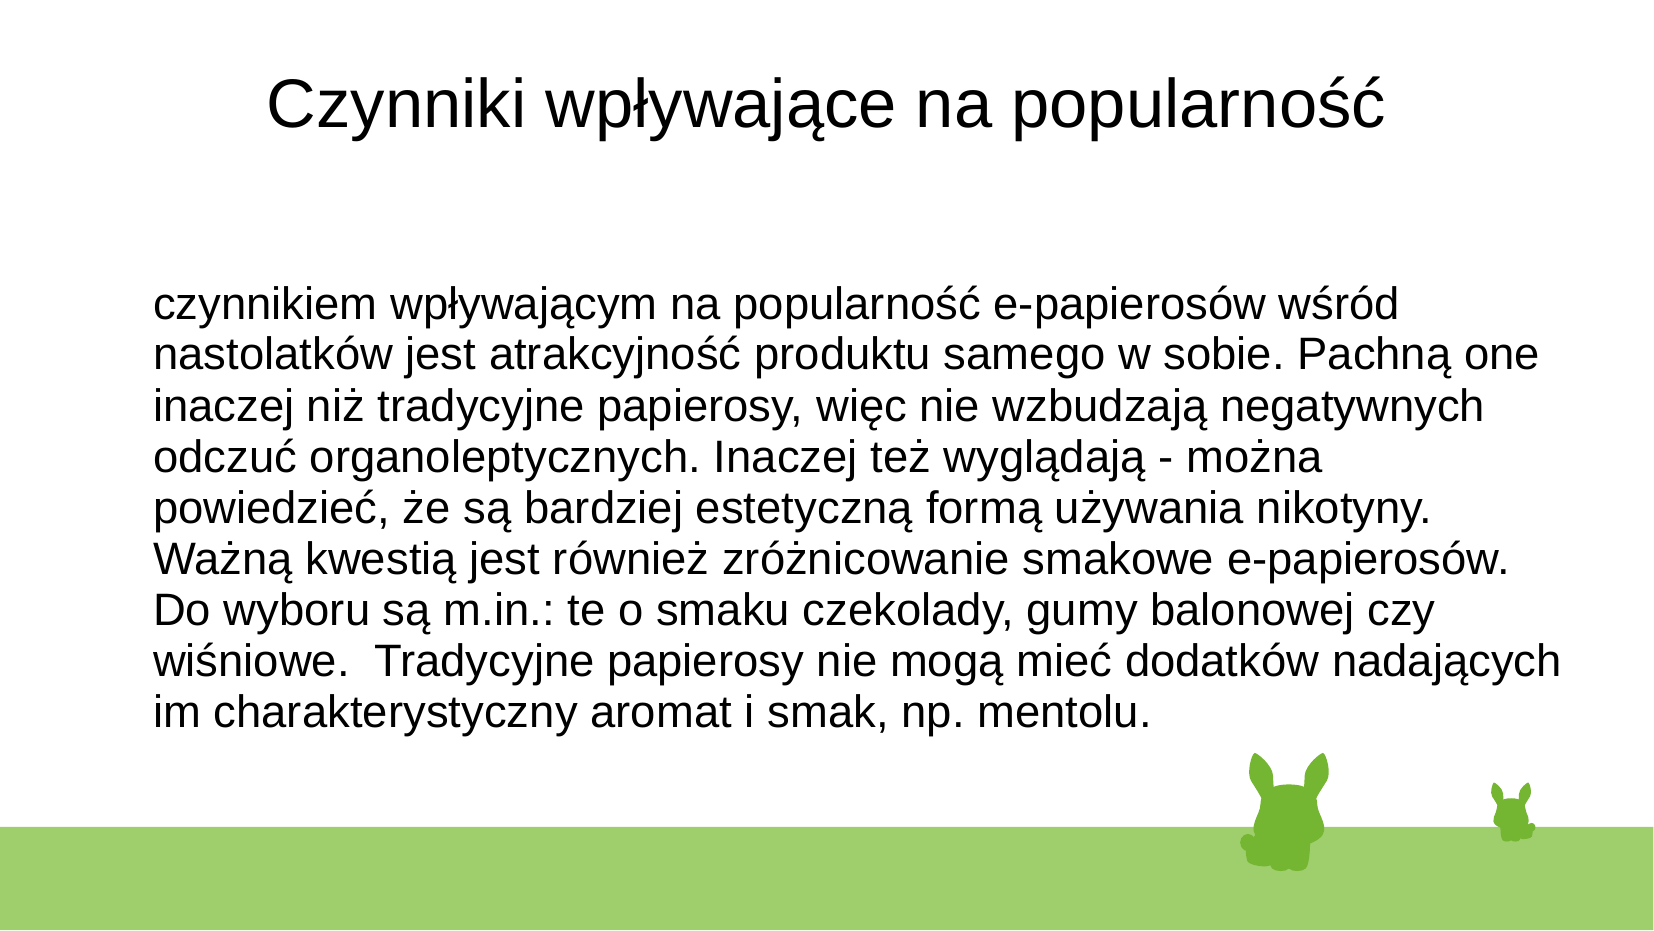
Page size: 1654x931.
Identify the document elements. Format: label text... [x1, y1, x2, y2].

list czynnikiem wpływającym na popularność e-papierosów wśród nastolatków jest atrakcyjność produktu samego w sobie. Pachną one inaczej niż tradycyjne papierosy, więc nie wzbudzają negatywnych odczuć organoleptycznych. Inaczej też wyglądają - można powiedzieć, że są bardziej estetyczną formą używania nikotyny. Ważną kwestią jest również zróżnicowanie smakowe e-papierosów. Do wyboru są m.in.: te o smaku czekolady, gumy balonowej czy wiśniowe. Tradycyjne papierosy nie mogą mieć dodatków nadających im charakterystyczny aromat i smak, np. mentolu. [88, 206, 1565, 739]
title Czynniki wpływające na popularność [88, 29, 1565, 178]
